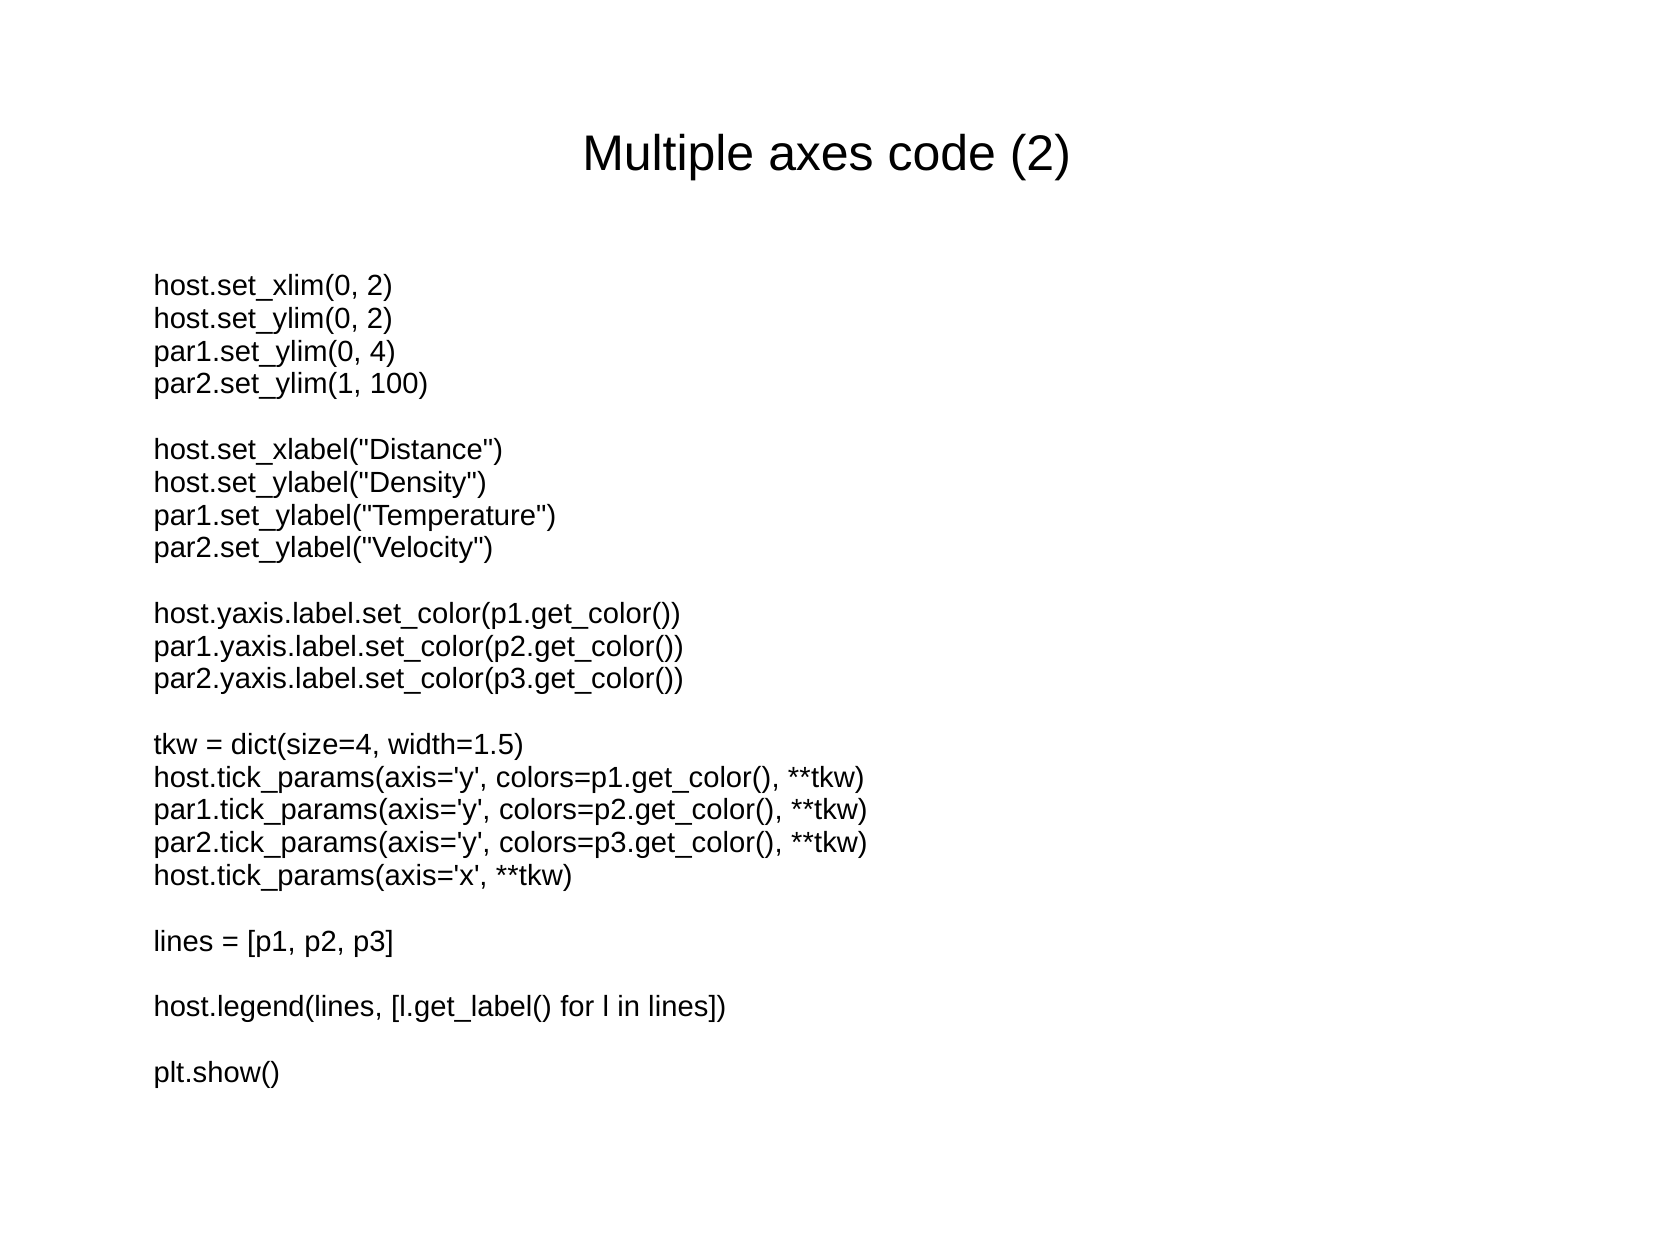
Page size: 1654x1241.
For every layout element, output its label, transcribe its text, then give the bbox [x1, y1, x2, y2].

title Multiple axes code (2) [82, 49, 1571, 236]
list host.set_xlim(0, 2) host.set_ylim(0, 2) par1.set_ylim(0, 4) par2.set_ylim(1, 100) host.set_xlabel("Distance") host.set_ylabel("Density") par1.set_ylabel("Temperature") par2.set_ylabel("Velocity") host.yaxis.label.set_color(p1.get_color()) par1.yaxis.label.set_color(p2.get_color()) par2.yaxis.label.set_color(p3.get_color()) tkw = dict(size=4, width=1.5) host.tick_params(axis='y', colors=p1.get_color(), **tkw) par1.tick_params(axis='y', colors=p2.get_color(), **tkw) par2.tick_params(axis='y', colors=p3.get_color(), **tkw) host.tick_params(axis='x', **tkw) lines = [p1, p2, p3] host.legend(lines, [l.get_label() for l in lines]) plt.show() [82, 236, 1571, 1110]
